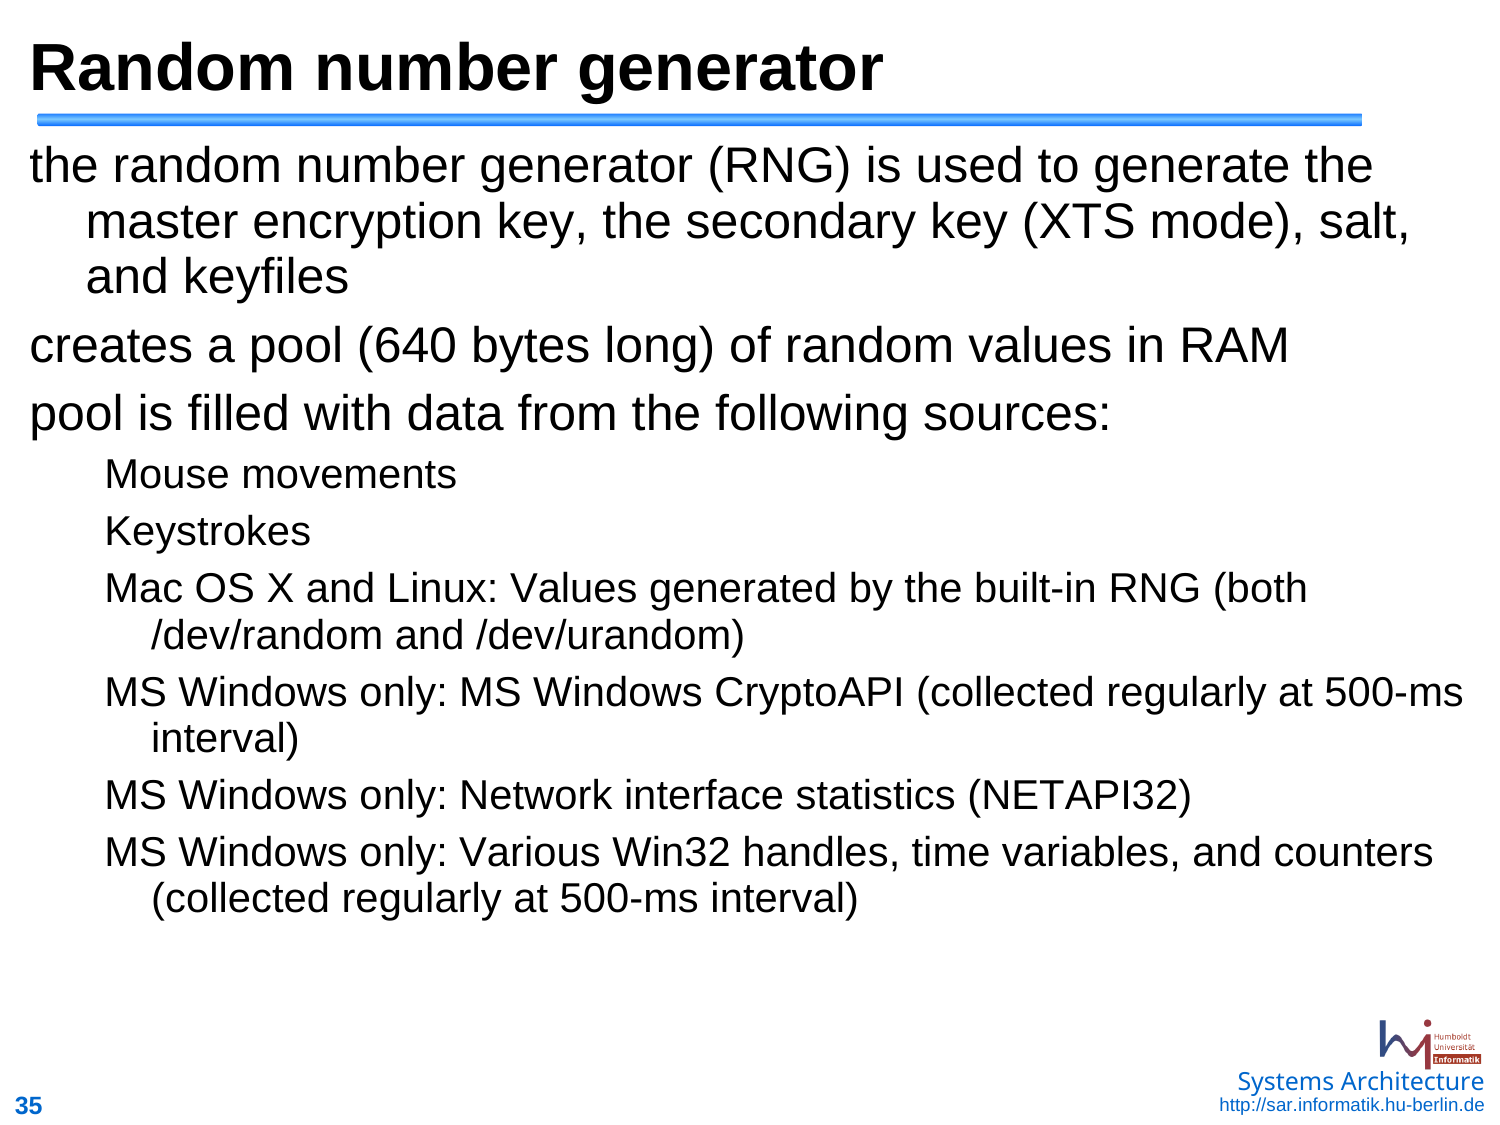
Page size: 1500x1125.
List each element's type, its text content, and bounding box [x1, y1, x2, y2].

title Random number generator [29, 26, 1500, 108]
picture [1376, 1044, 1483, 1071]
list the random number generator (RNG) is used to generate the master encryption key, the secondary key (XTS mode), salt, and keyfiles creates a pool (640 bytes long) of random values in RAM pool is filled with data from the following sources: Mouse movements Keystrokes Mac OS X and Linux: Values generated by the built-in RNG (both /dev/random and /dev/urandom) MS Windows only: MS Windows CryptoAPI (collected regularly at 500-ms interval) MS Windows only: Network interface statistics (NETAPI32) MS Windows only: Various Win32 handles, time variables, and counters (collected regularly at 500-ms interval) [29, 137, 1500, 1044]
